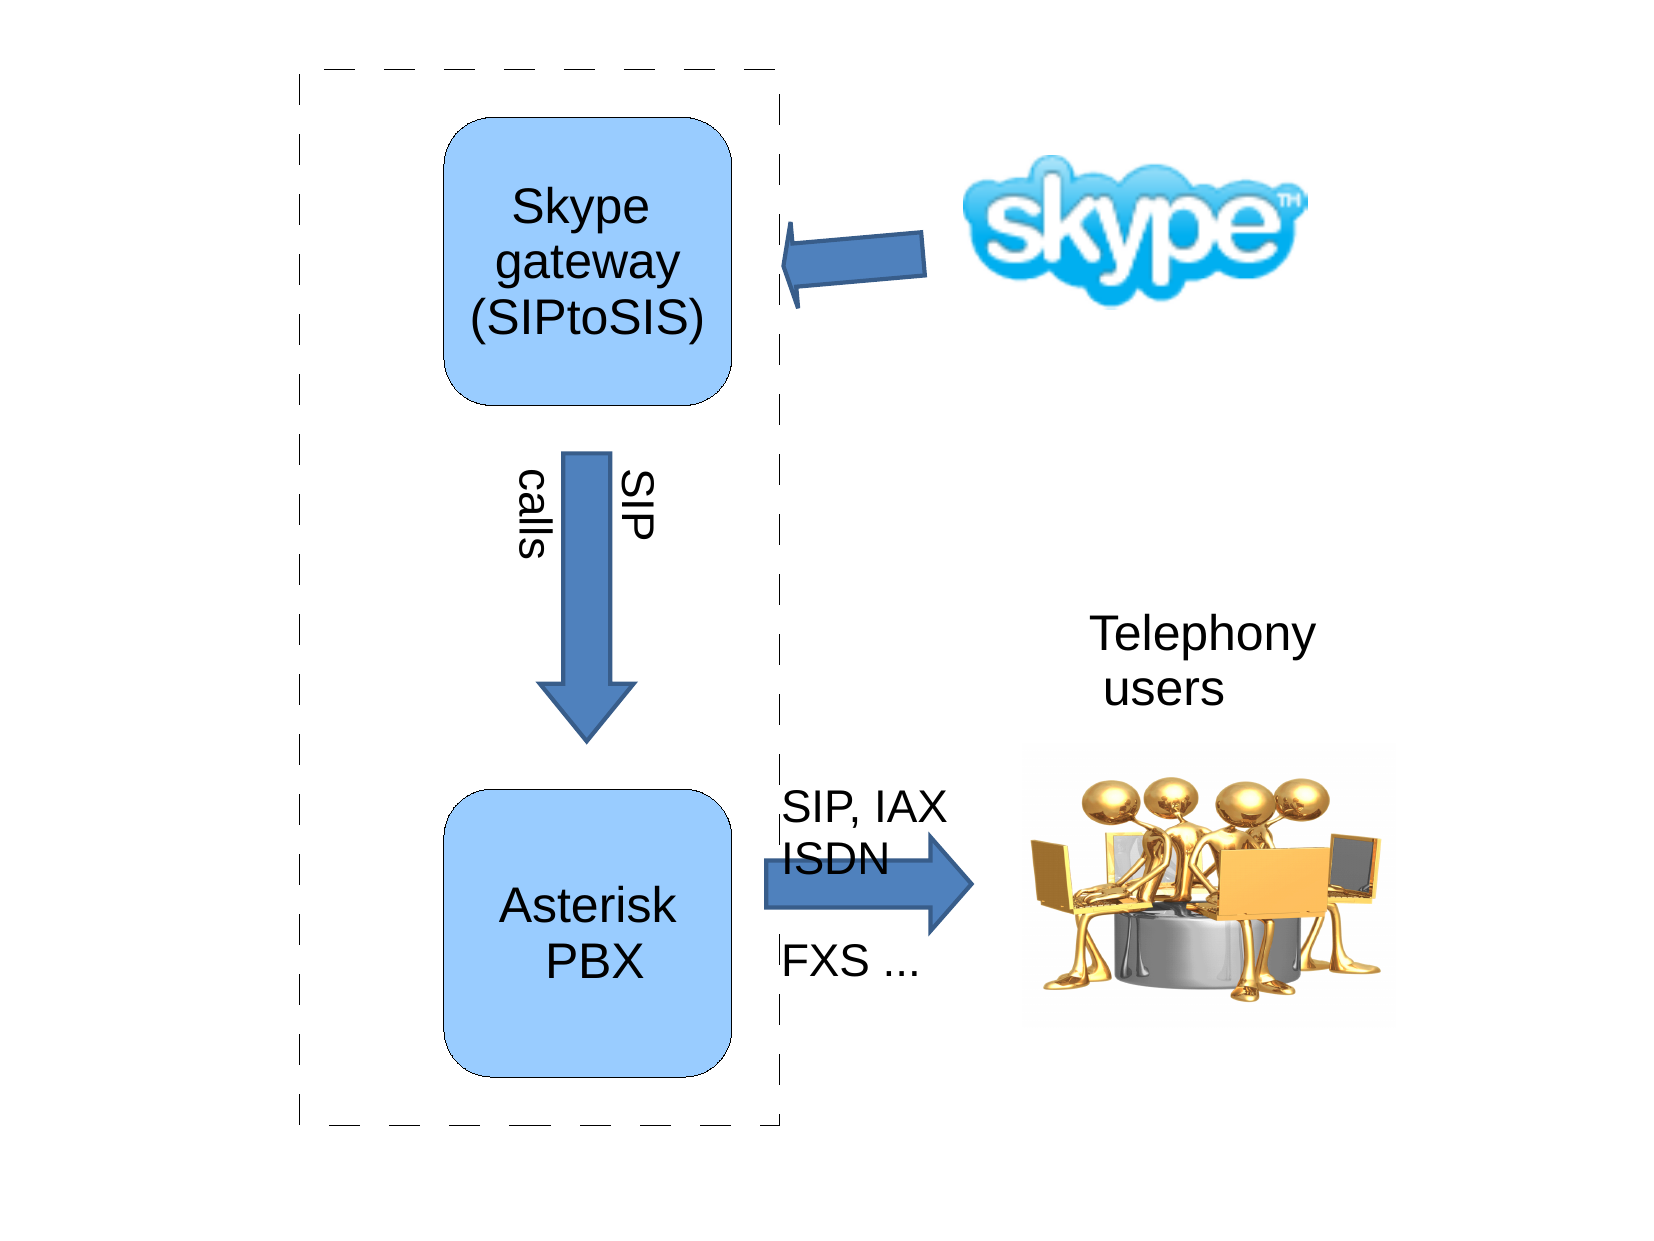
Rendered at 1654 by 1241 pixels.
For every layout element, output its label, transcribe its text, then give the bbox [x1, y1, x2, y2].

text_box Telephony users [1074, 597, 1404, 759]
picture [1019, 741, 1400, 1030]
text_box SIP calls [539, 453, 634, 742]
text_box SIP, IAX ISDN FXS ... [766, 837, 972, 931]
text_box [783, 221, 925, 309]
picture [963, 155, 1308, 310]
text_box Asterisk PBX [443, 789, 732, 1078]
text_box Skype gateway (SIPtoSIS) [443, 117, 732, 406]
